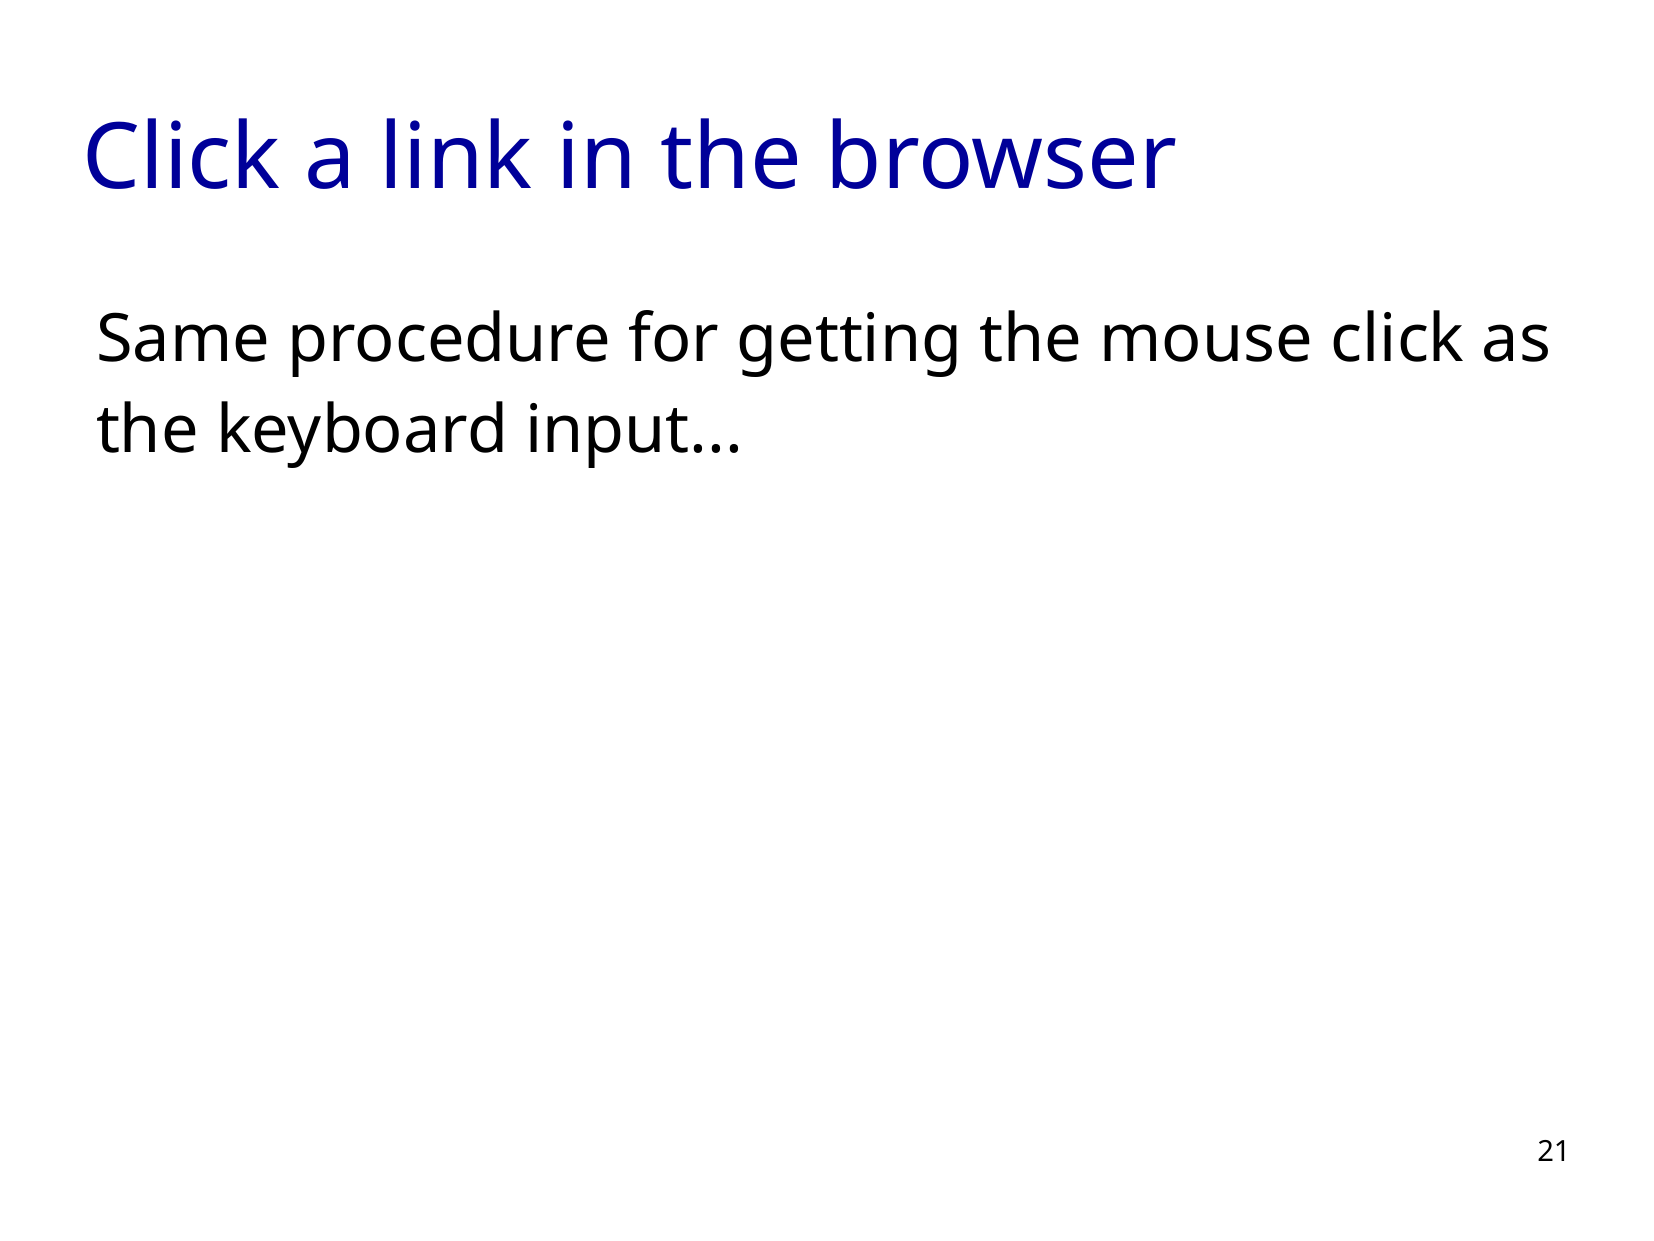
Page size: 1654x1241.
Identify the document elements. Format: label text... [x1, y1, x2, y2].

list Same procedure for getting the mouse click as the keyboard input... [60, 290, 1571, 1096]
title Click a link in the browser [82, 49, 1571, 257]
